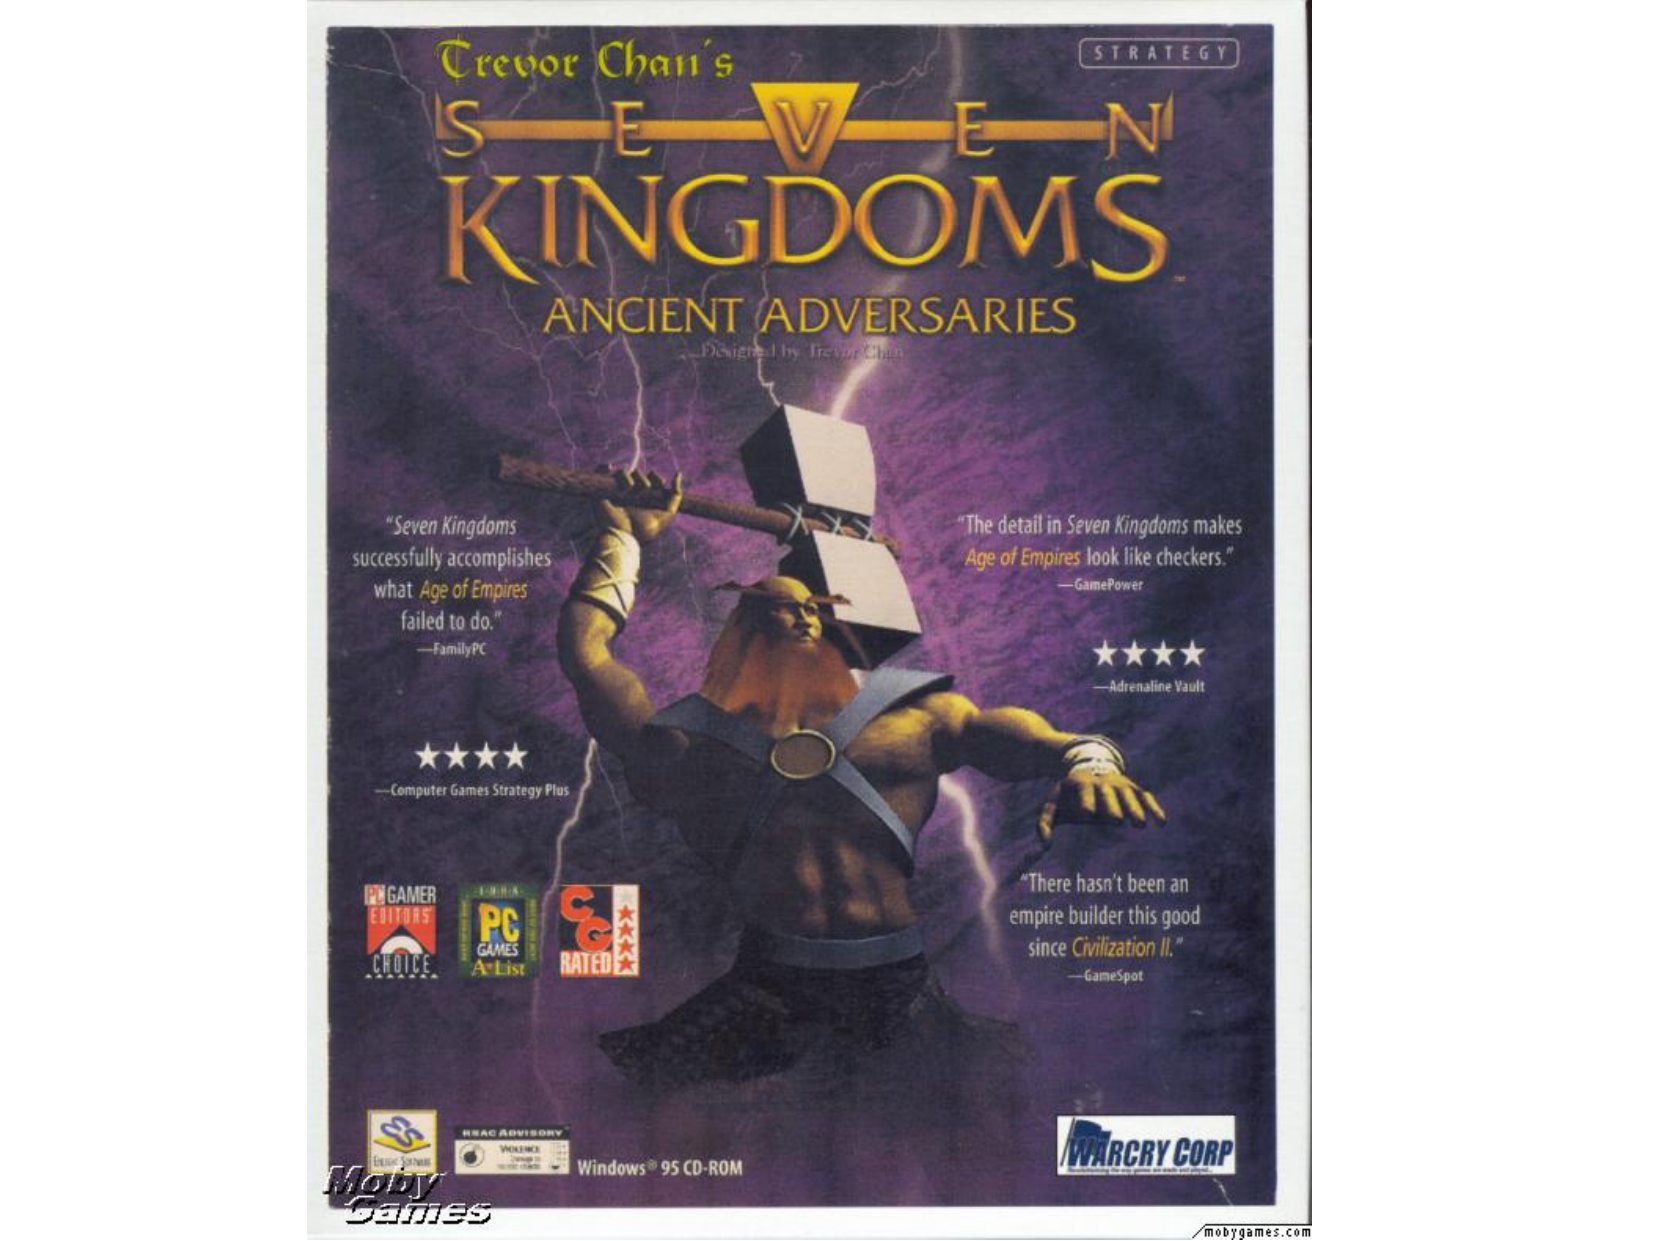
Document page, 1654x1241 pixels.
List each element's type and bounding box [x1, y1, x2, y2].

picture [307, 0, 1312, 1240]
